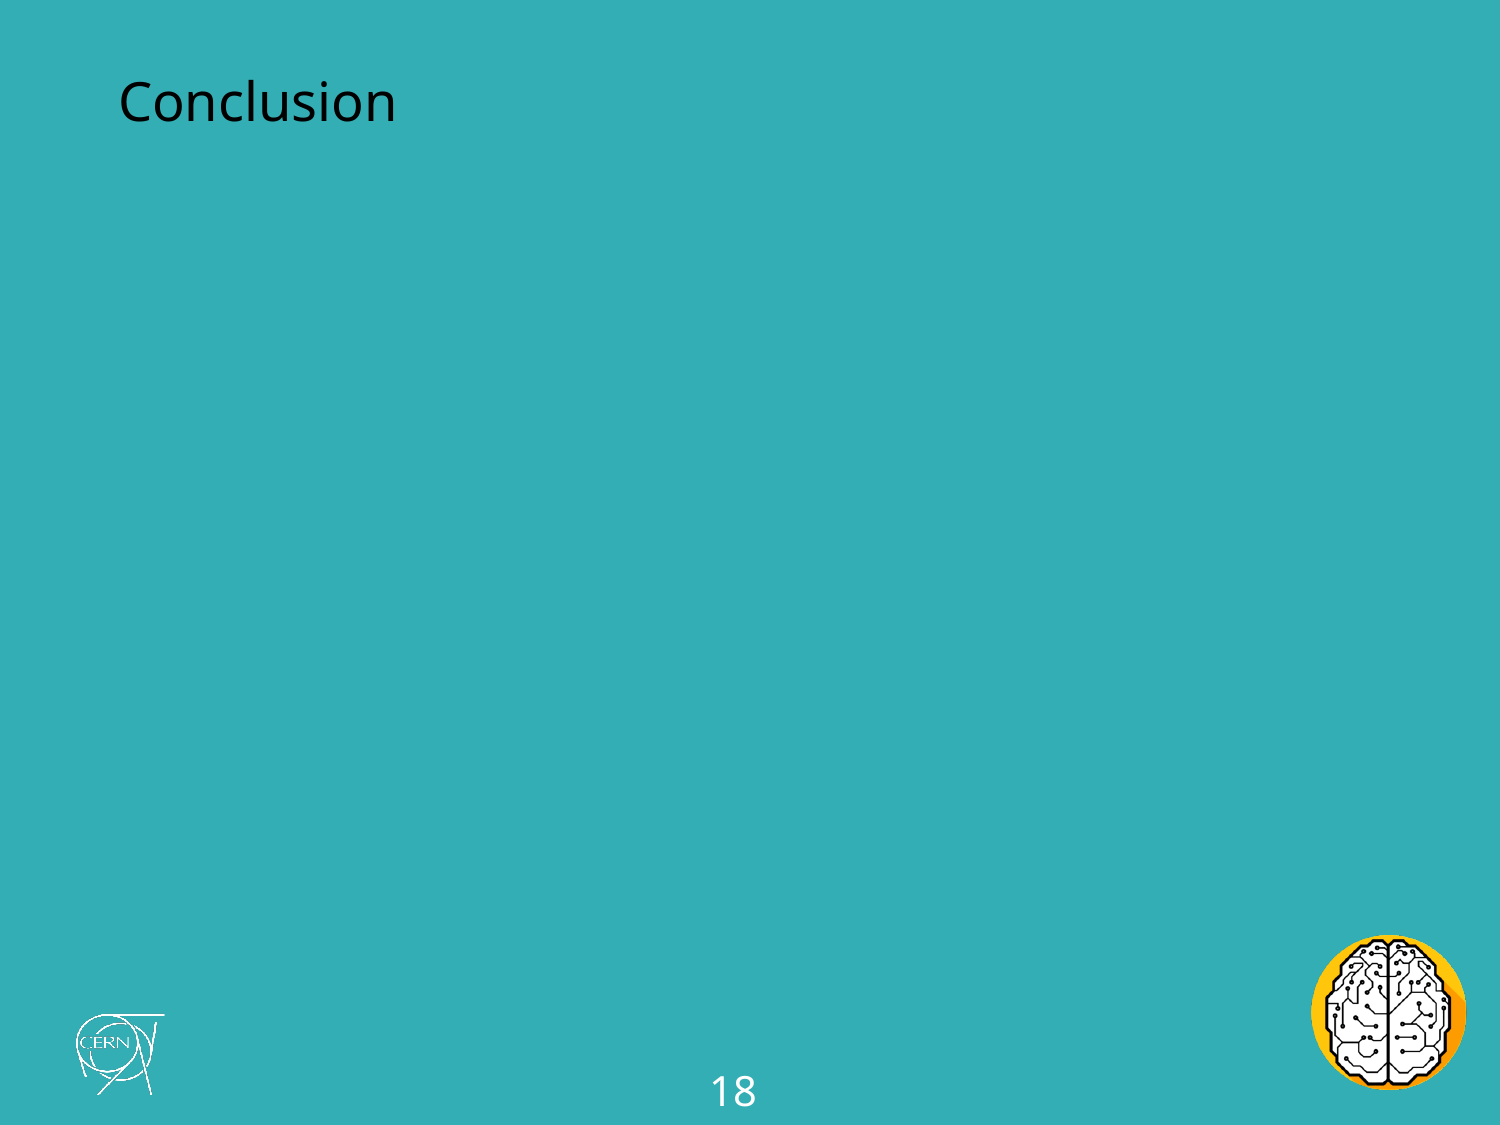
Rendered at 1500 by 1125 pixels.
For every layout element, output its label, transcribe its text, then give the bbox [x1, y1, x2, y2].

picture [75, 1013, 166, 1096]
list <number> [525, 1065, 942, 1125]
picture [1305, 929, 1471, 1096]
title Conclusion [103, 59, 1397, 278]
